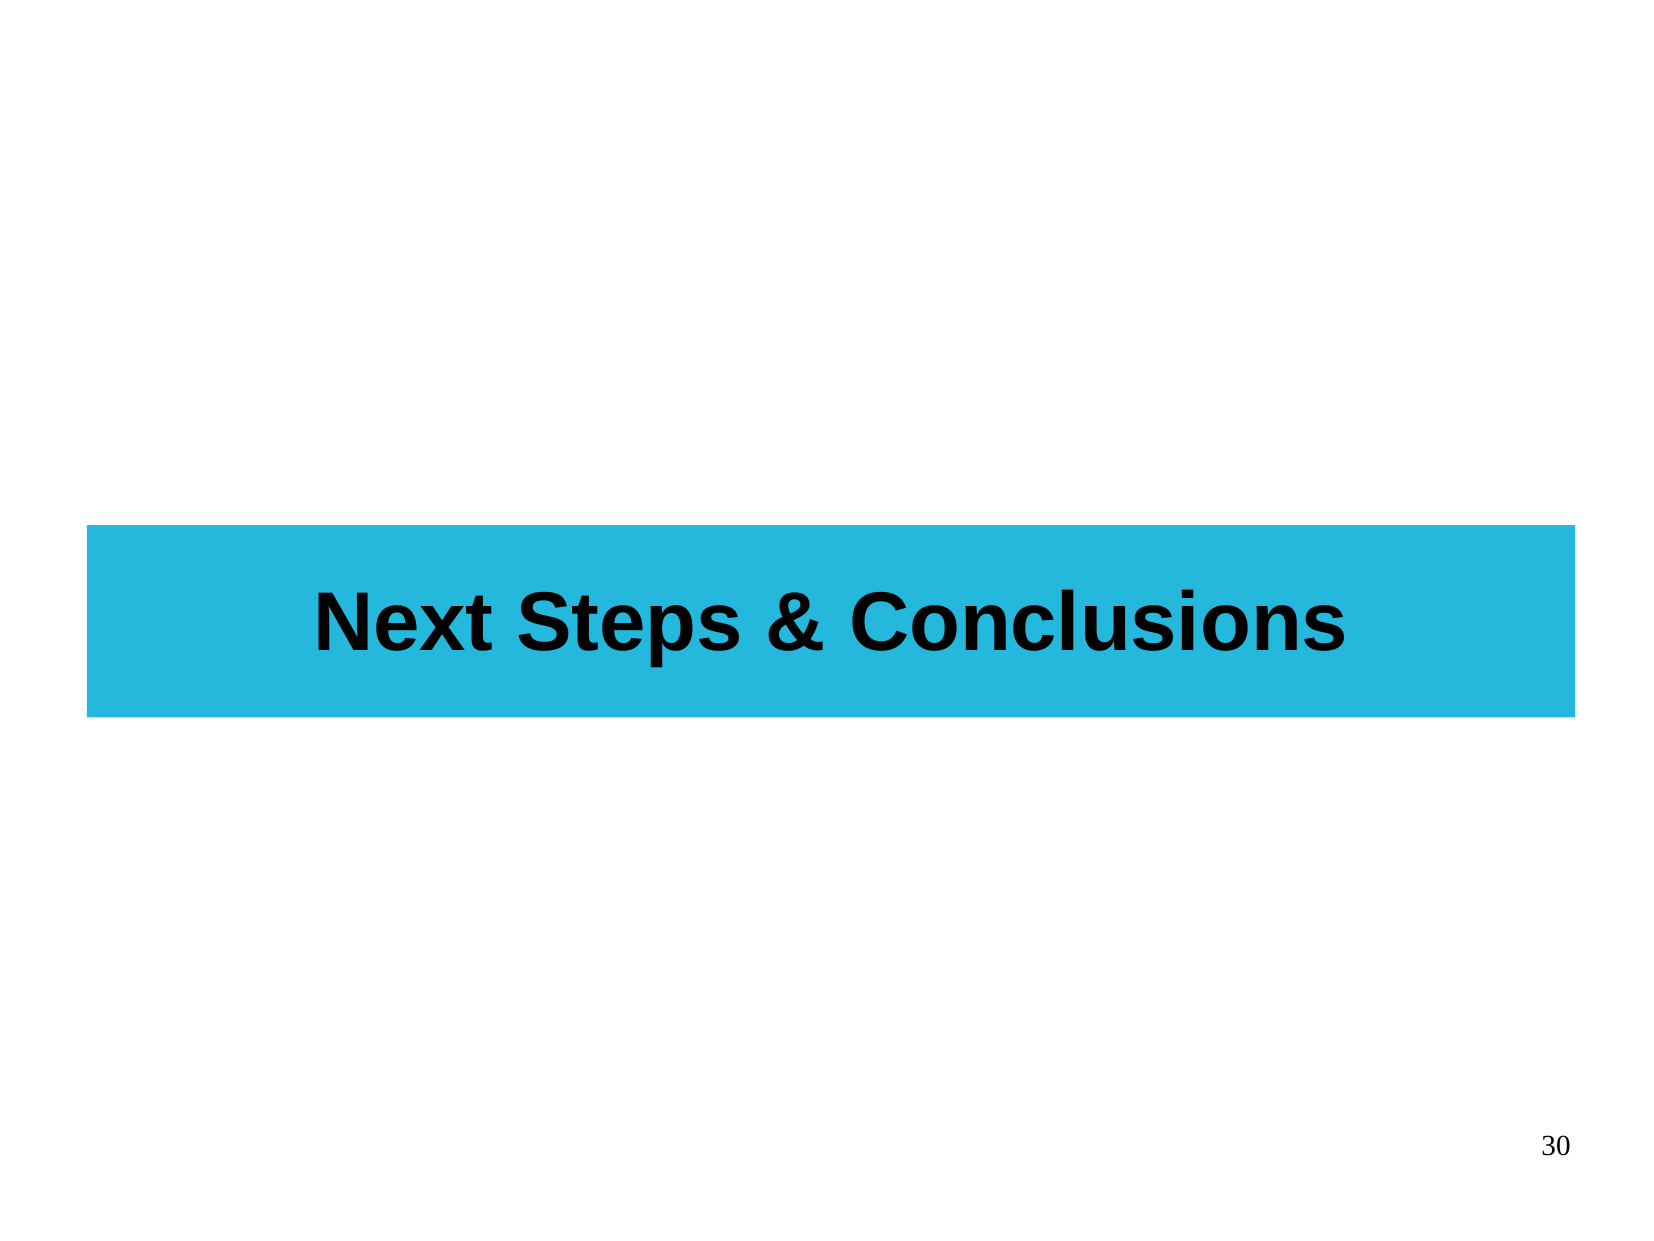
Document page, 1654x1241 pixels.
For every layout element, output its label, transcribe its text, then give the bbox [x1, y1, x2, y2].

title Next Steps & Conclusions [86, 525, 1576, 718]
